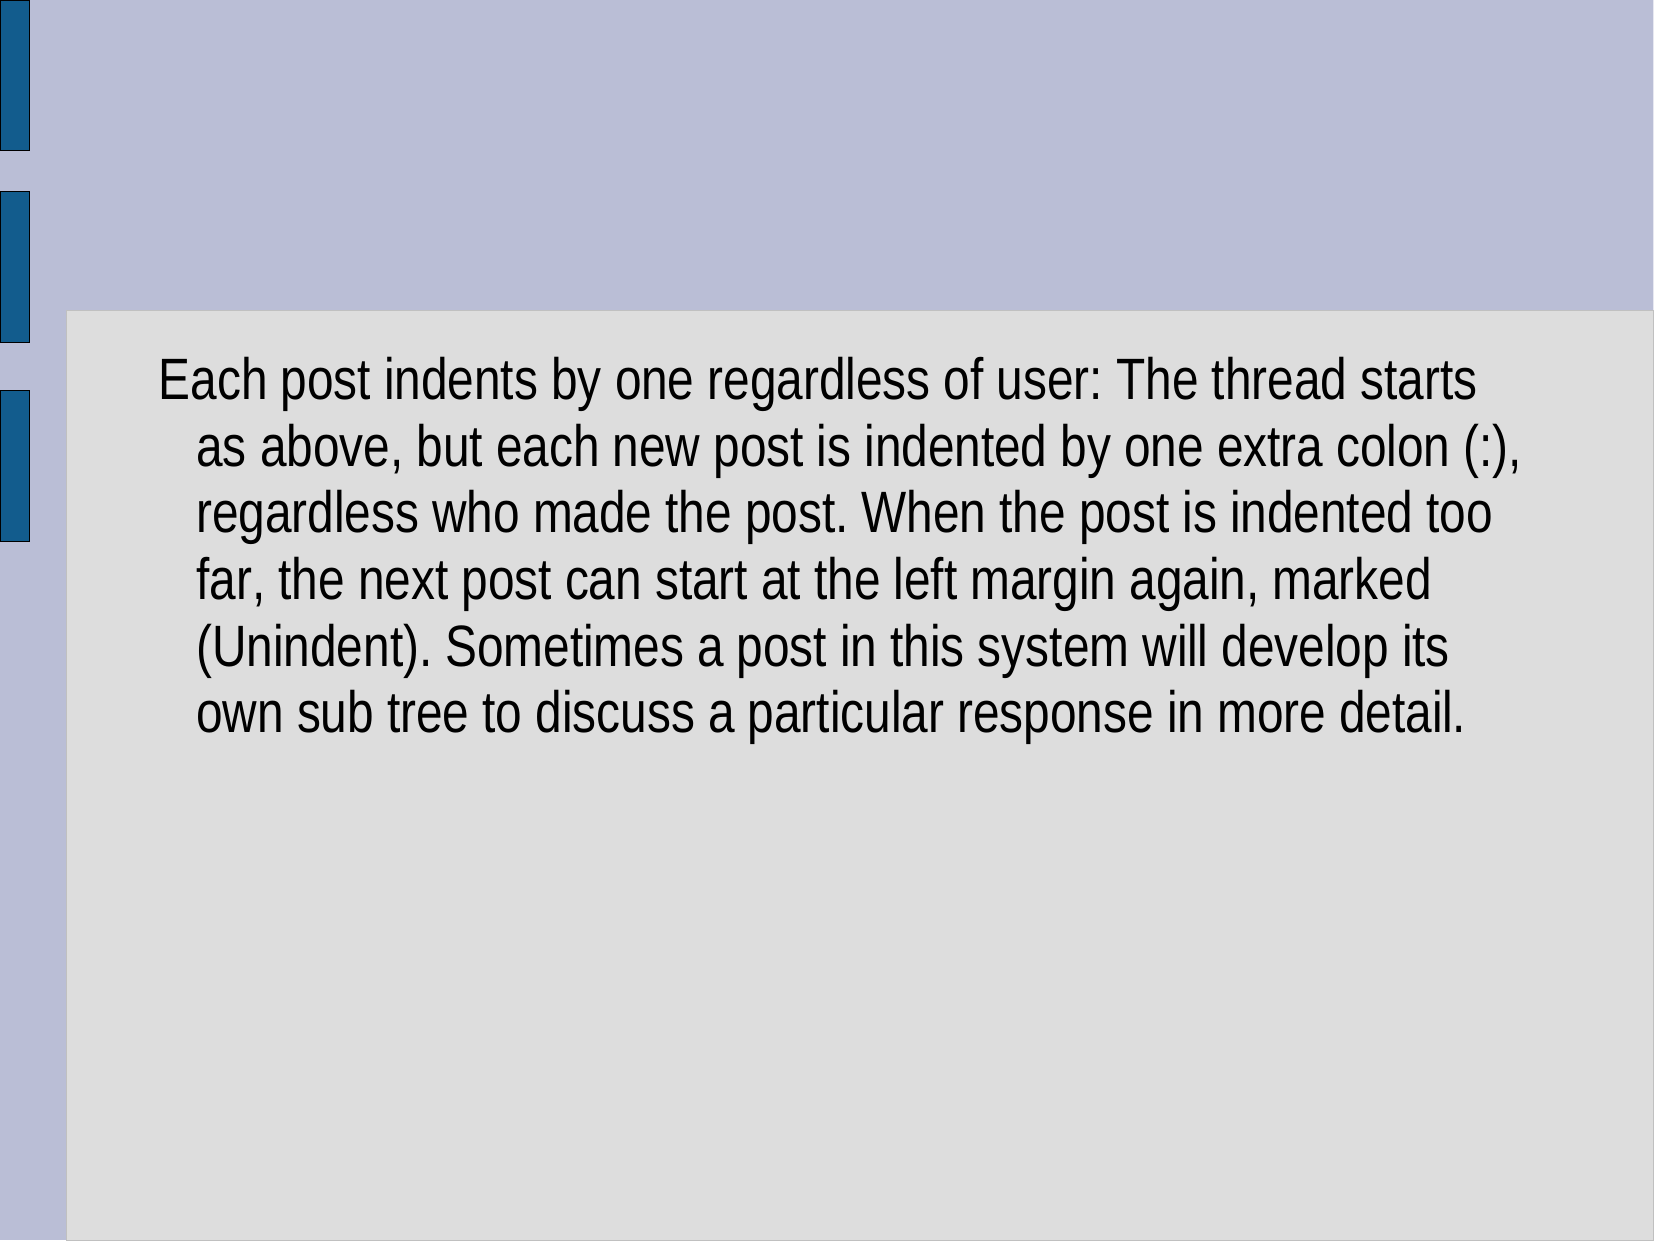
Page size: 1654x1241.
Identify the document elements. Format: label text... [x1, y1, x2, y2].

list Each post indents by one regardless of user: The thread starts as above, but each new post is indented by one extra colon (:), regardless who made the post. When the post is indented too far, the next post can start at the left margin again, marked (Unindent). Sometimes a post in this system will develop its own sub tree to discuss a particular response in more detail. [121, 344, 1534, 1127]
